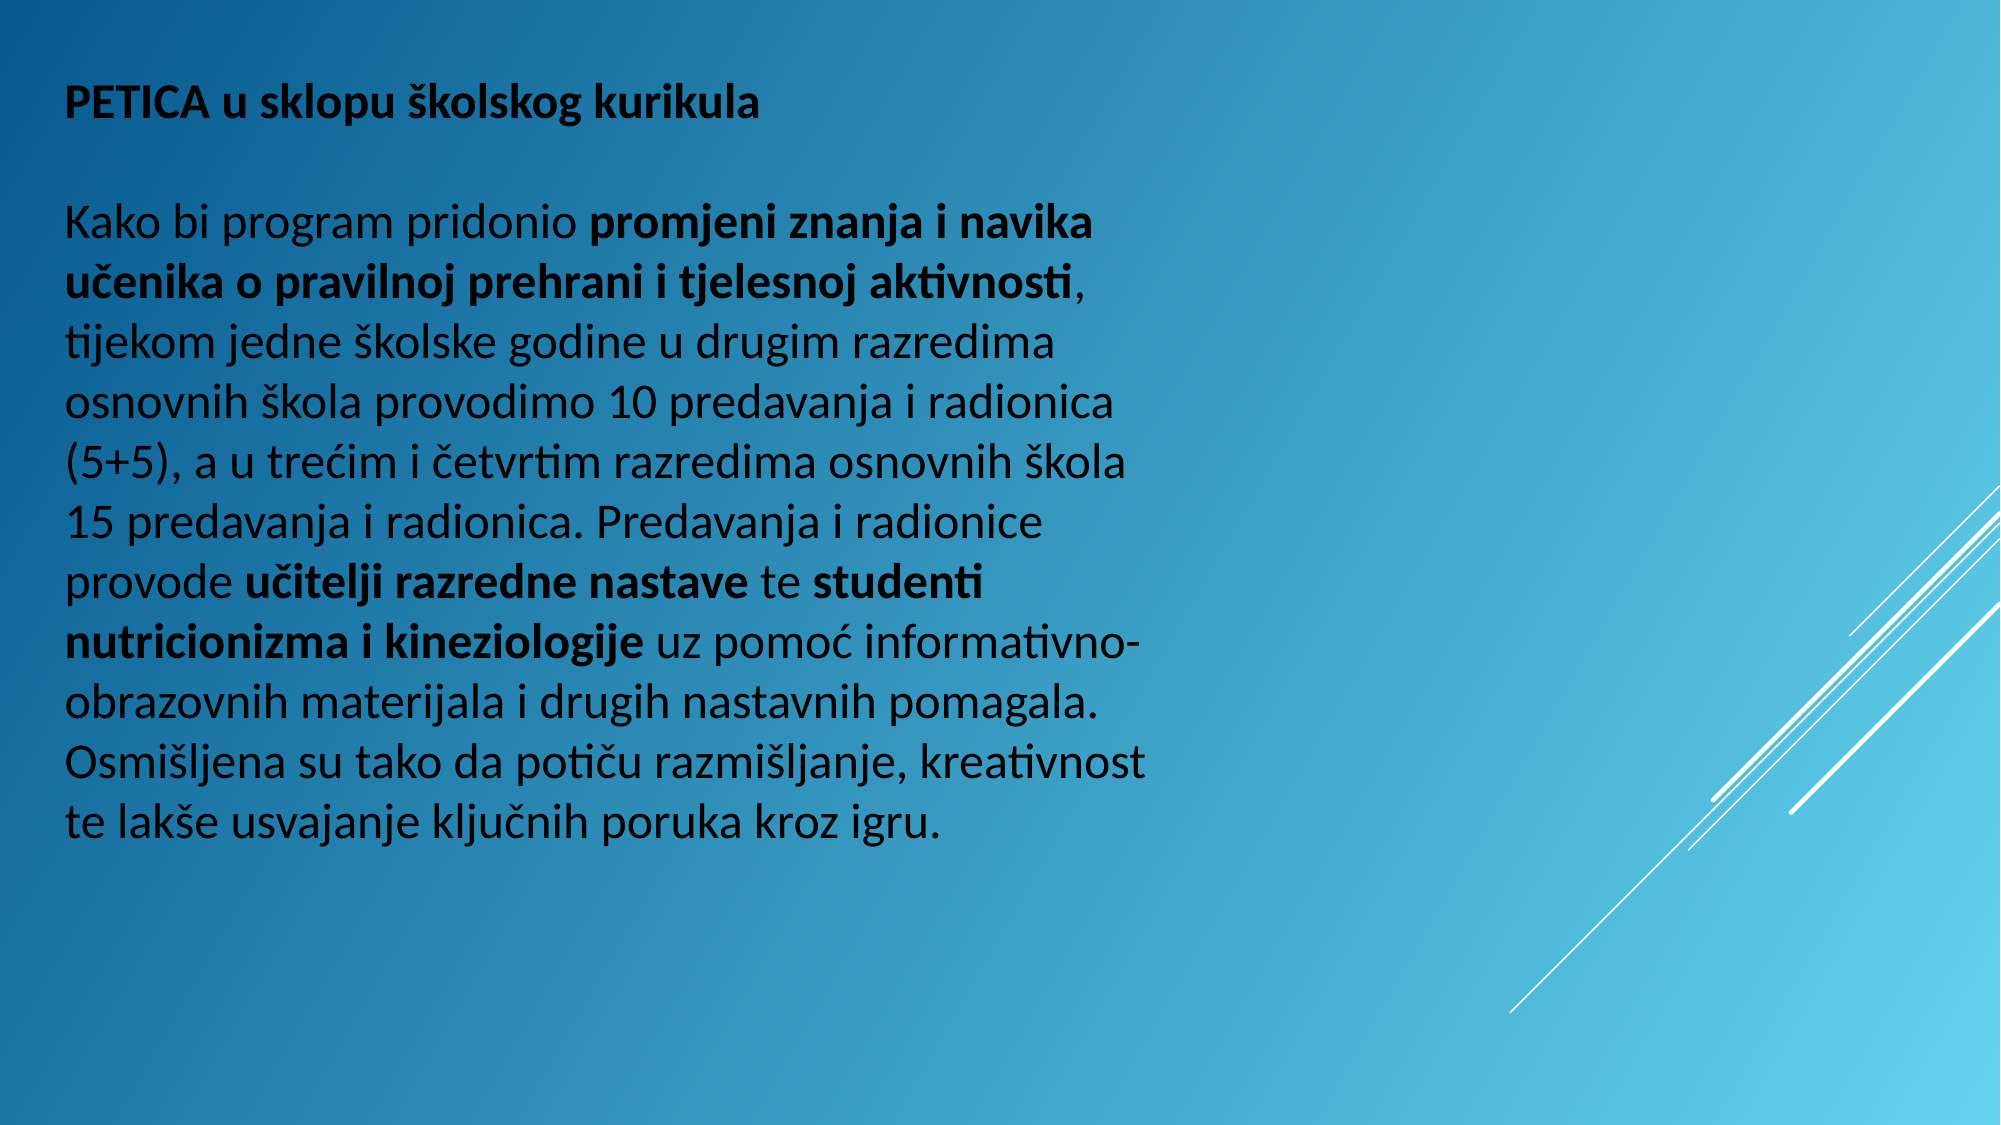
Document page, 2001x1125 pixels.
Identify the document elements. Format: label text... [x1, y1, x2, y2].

text_box PETICA u sklopu školskog kurikula Kako bi program pridonio promjeni znanja i navika učenika o pravilnoj prehrani i tjelesnoj aktivnosti, tijekom jedne školske godine u drugim razredima osnovnih škola provodimo 10 predavanja i radionica (5+5), a u trećim i četvrtim razredima osnovnih škola 15 predavanja i radionica. Predavanja i radionice provode učitelji razredne nastave te studenti nutricionizma i kineziologije uz pomoć informativno-obrazovnih materijala i drugih nastavnih pomagala. Osmišljena su tako da potiču razmišljanje, kreativnost te lakše usvajanje ključnih poruka kroz igru. [49, 61, 1167, 864]
